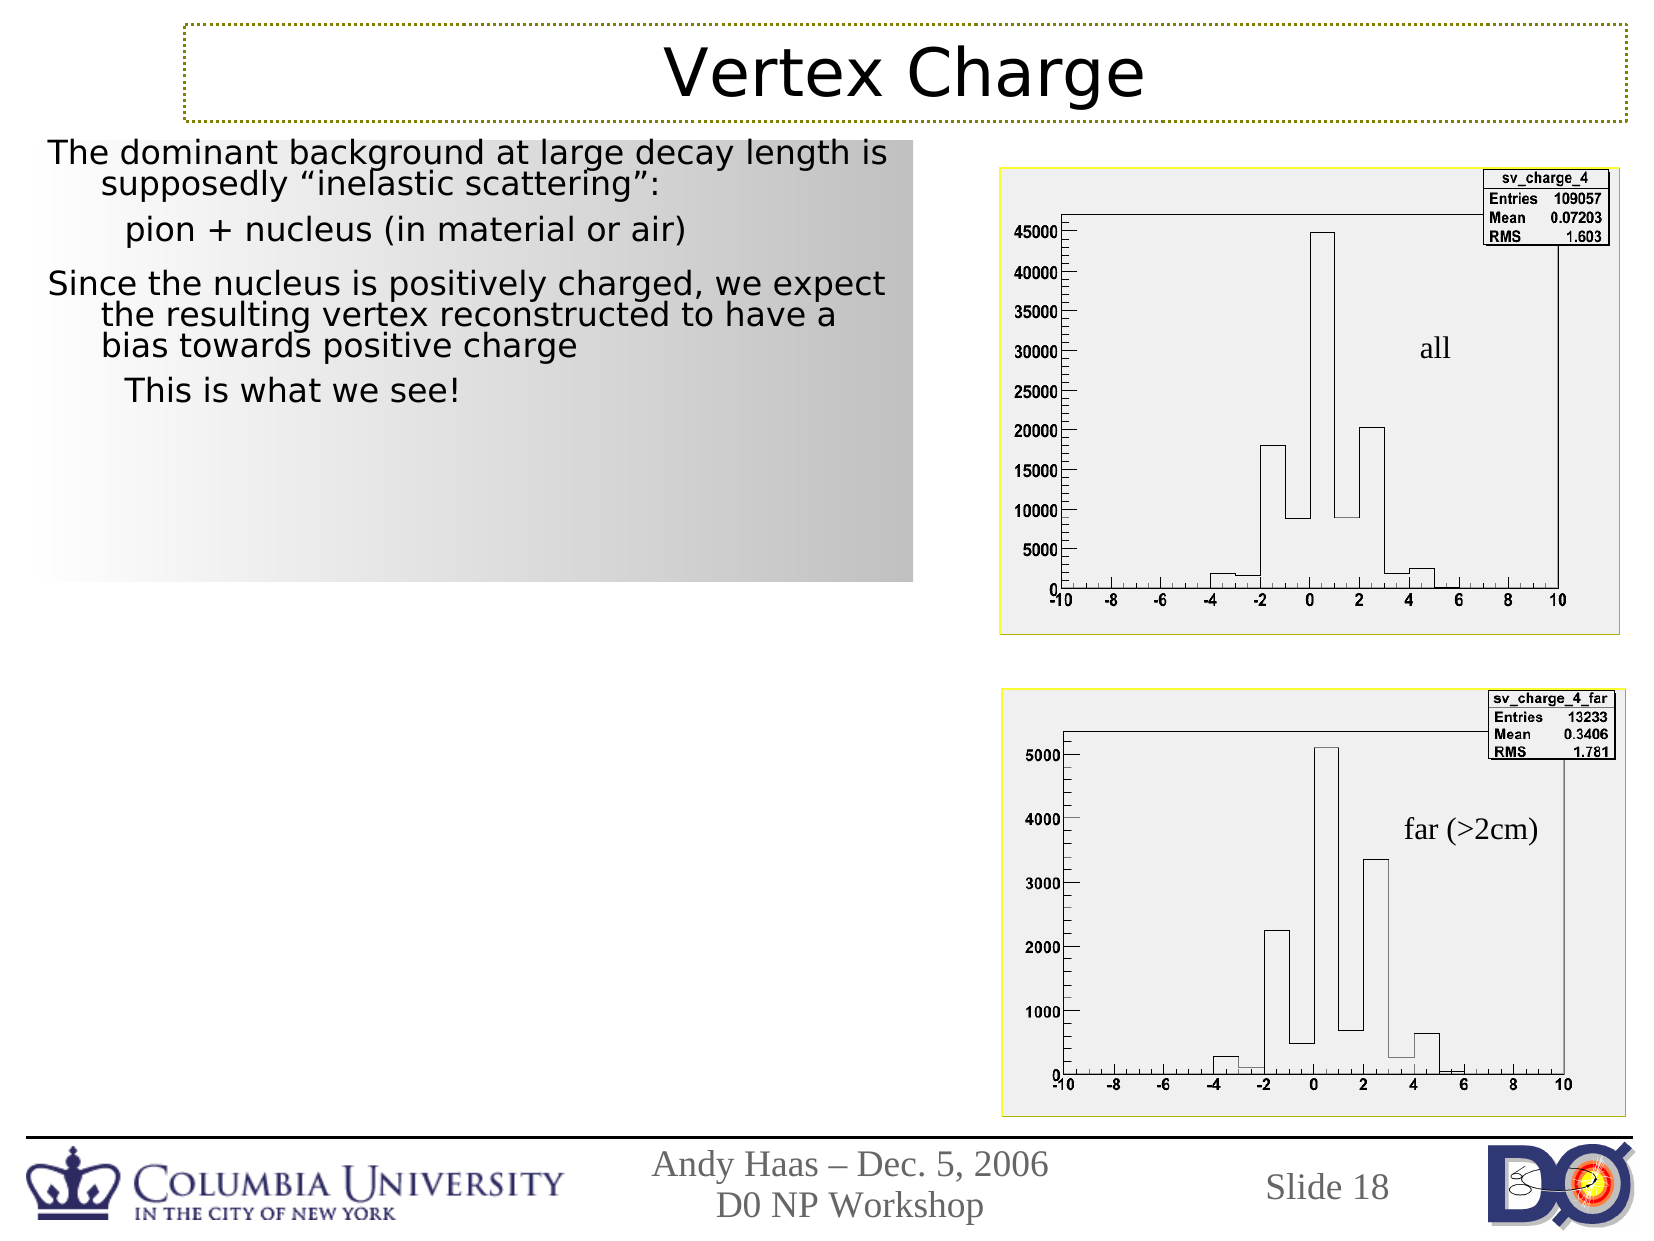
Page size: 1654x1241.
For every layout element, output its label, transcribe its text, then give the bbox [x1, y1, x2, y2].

picture [999, 167, 1620, 635]
list The dominant background at large decay length is supposedly “inelastic scattering”: pion + nucleus (in material or air) Since the nucleus is positively charged, we expect the resulting vertex reconstructed to have a bias towards positive charge This is what we see! [30, 140, 914, 582]
picture [1001, 688, 1626, 1117]
picture [1479, 1140, 1639, 1233]
picture [26, 1146, 565, 1220]
title Vertex Charge [184, 24, 1627, 122]
text_box far (>2cm) [1403, 811, 1539, 848]
text_box all [1420, 330, 1452, 367]
